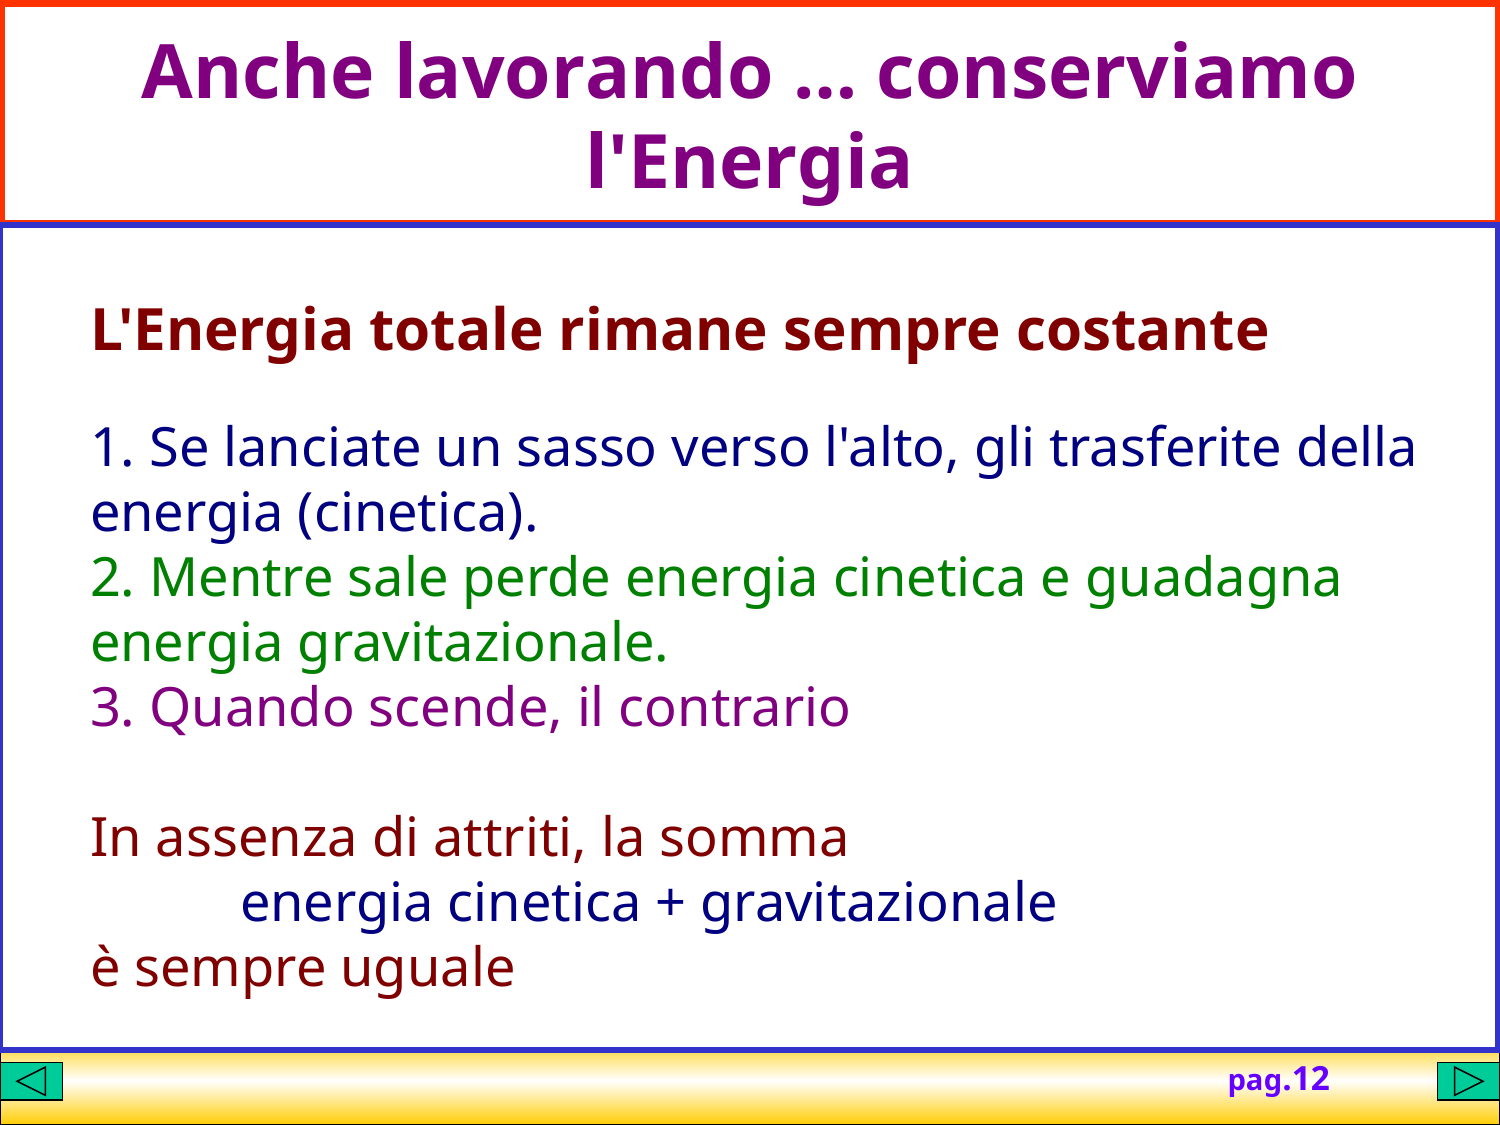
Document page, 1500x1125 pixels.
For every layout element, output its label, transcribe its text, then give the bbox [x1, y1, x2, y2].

title Anche lavorando … conserviamo l'Energia [0, 2, 1500, 222]
text_box L'Energia totale rimane sempre costante 1. Se lanciate un sasso verso l'alto, gli trasferite della energia (cinetica). 2. Mentre sale perde energia cinetica e guadagna energia gravitazionale. 3. Quando scende, il contrario In assenza di attriti, la somma energia cinetica + gravitazionale è sempre uguale [0, 224, 1499, 1051]
